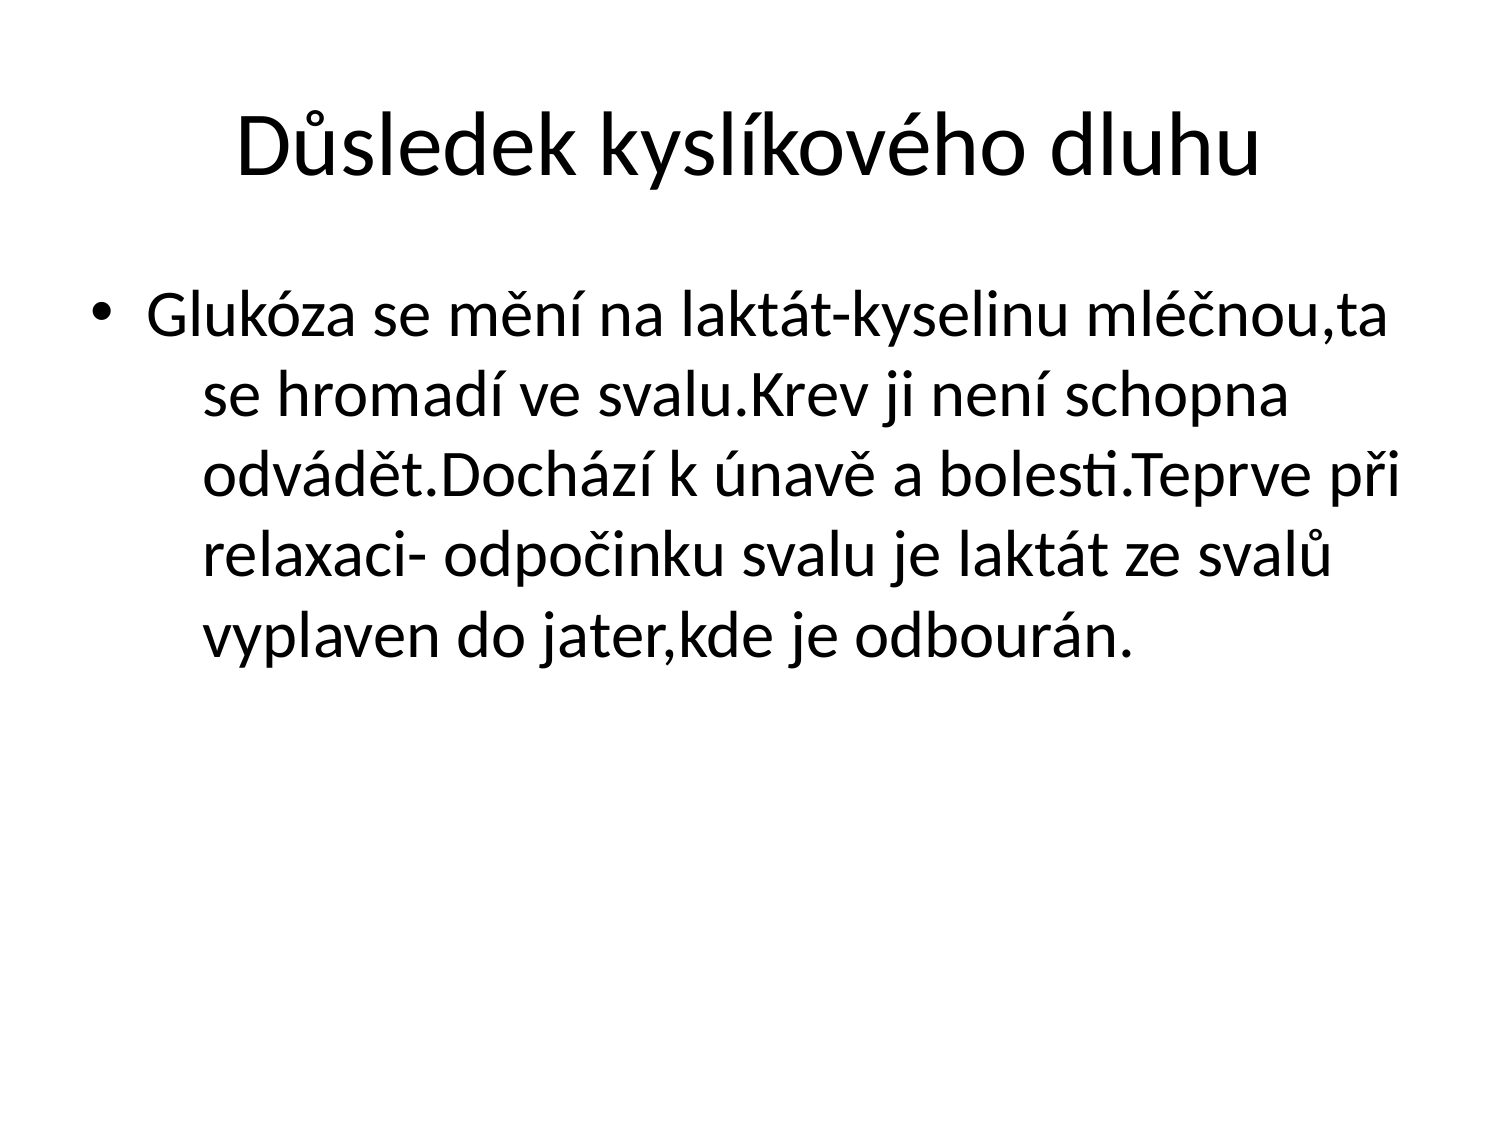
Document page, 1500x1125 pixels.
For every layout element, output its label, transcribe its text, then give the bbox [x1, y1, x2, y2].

list Glukóza se mění na laktát-kyselinu mléčnou,ta se hromadí ve svalu.Krev ji není schopna odvádět.Dochází k únavě a bolesti.Teprve při relaxaci- odpočinku svalu je laktát ze svalů vyplaven do jater,kde je odbourán. [75, 262, 1426, 1005]
title Důsledek kyslíkového dluhu [75, 45, 1426, 233]
